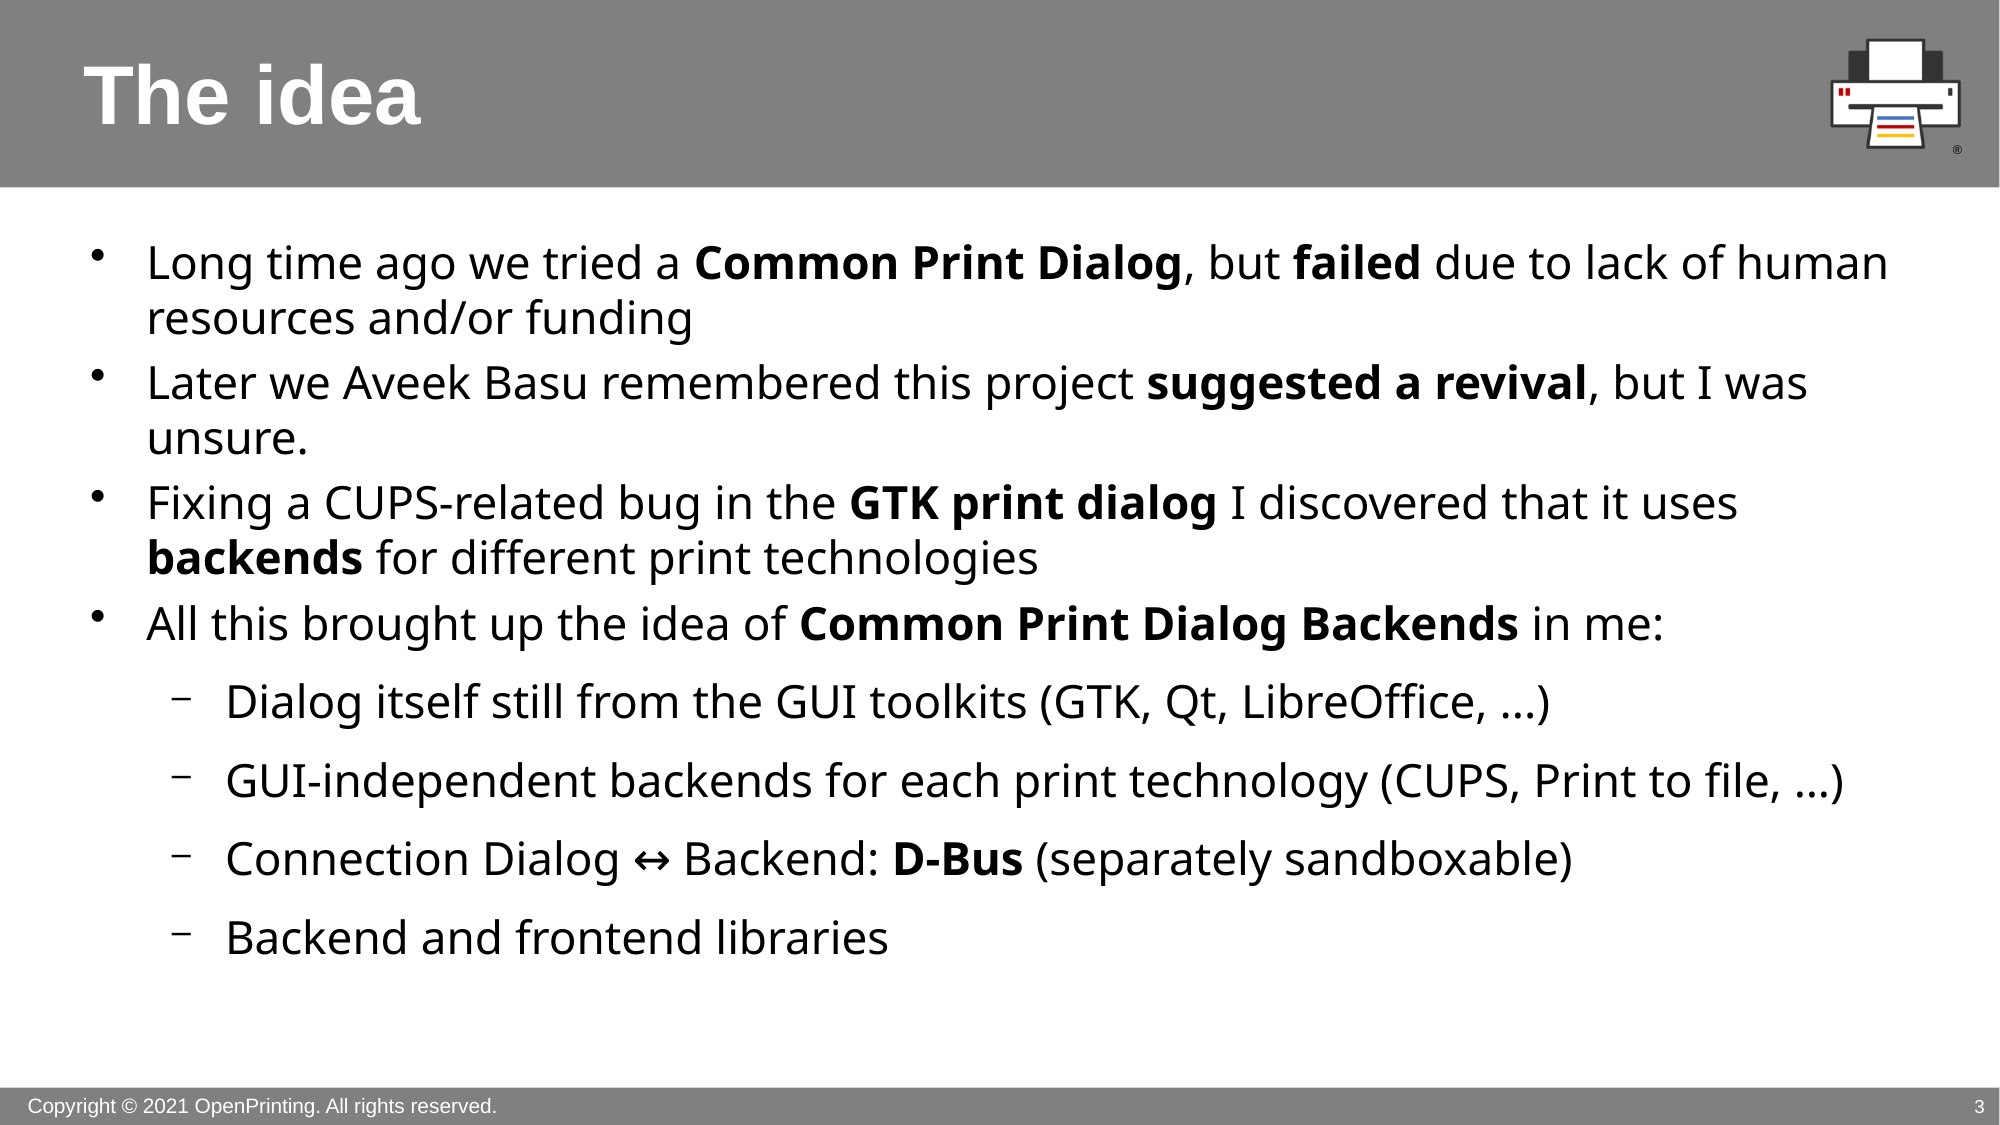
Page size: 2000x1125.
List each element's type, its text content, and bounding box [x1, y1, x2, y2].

picture [1825, 33, 1966, 154]
list Long time ago we tried a Common Print Dialog, but failed due to lack of human resources and/or funding Later we Aveek Basu remembered this project suggested a revival, but I was unsure. Fixing a CUPS-related bug in the GTK print dialog I discovered that it uses backends for different print technologies All this brought up the idea of Common Print Dialog Backends in me: Dialog itself still from the GUI toolkits (GTK, Qt, LibreOffice, ...) GUI-independent backends for each print technology (CUPS, Print to file, …) Connection Dialog ↔ Backend: D-Bus (separately sandboxable) Backend and frontend libraries [75, 224, 1936, 1067]
title The idea [75, 7, 1786, 175]
